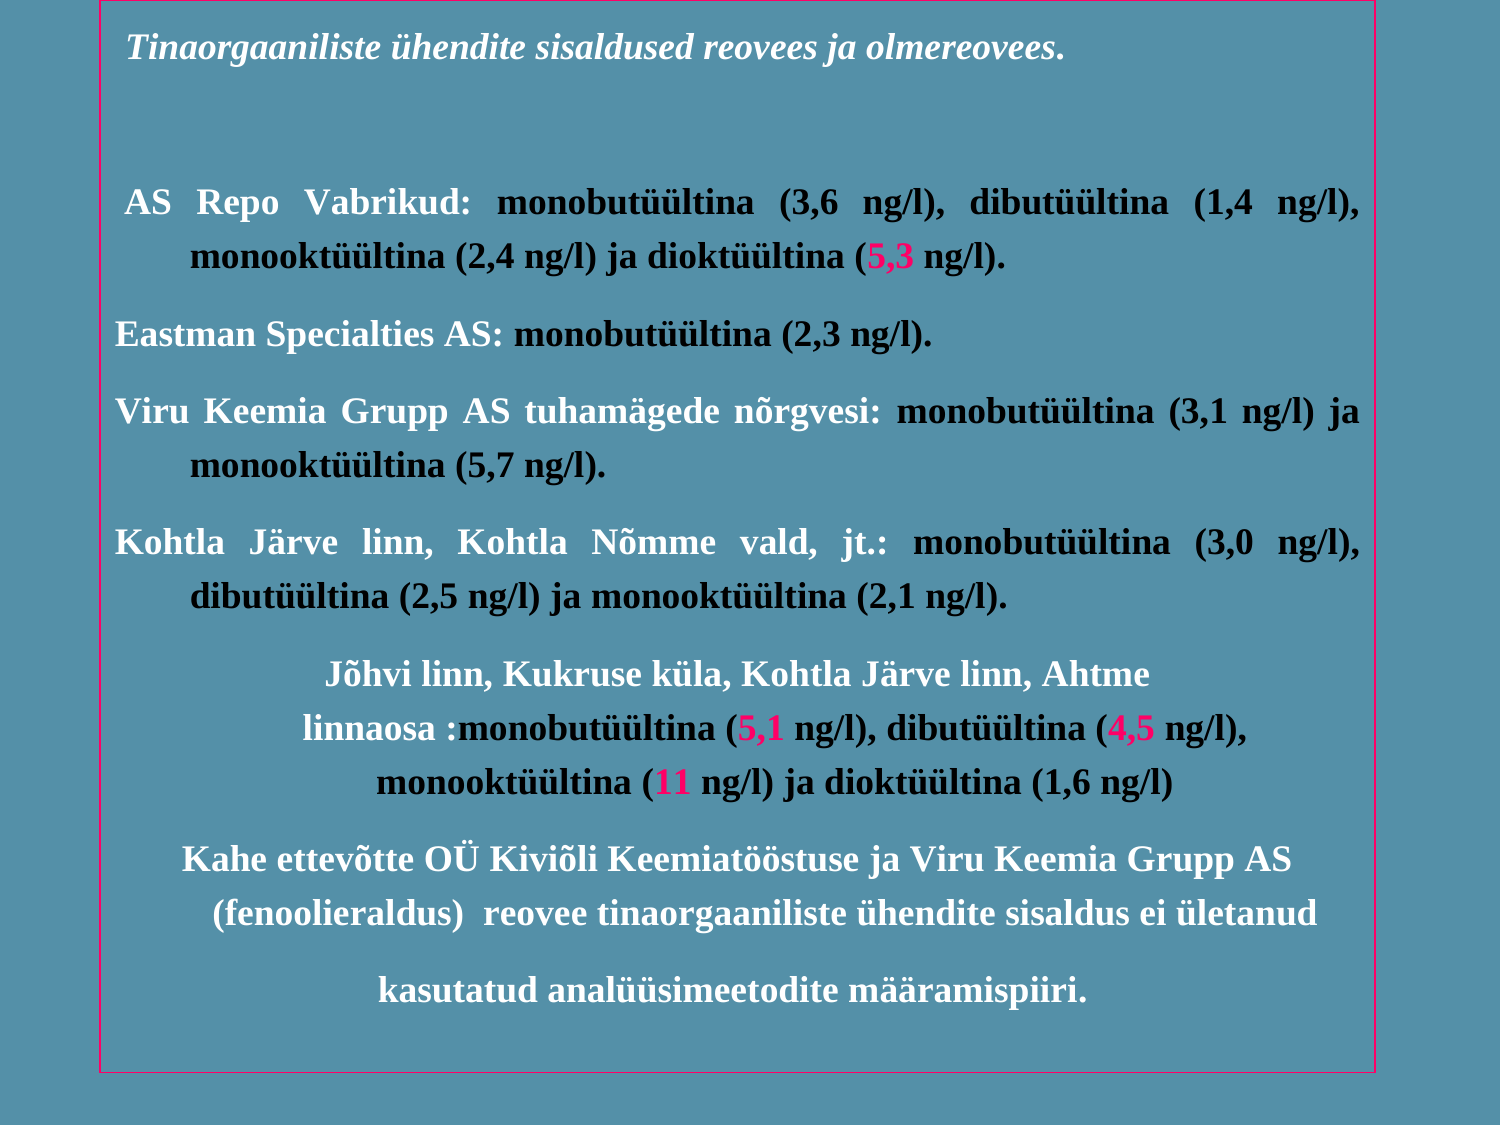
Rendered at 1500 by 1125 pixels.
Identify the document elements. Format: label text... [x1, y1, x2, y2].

text_box Tinaorgaaniliste ühendite sisaldused reovees ja olmereovees. AS Repo Vabrikud: monobutüültina (3,6 ng/l), dibutüültina (1,4 ng/l), monooktüültina (2,4 ng/l) ja dioktüültina (5,3 ng/l). Eastman Specialties AS: monobutüültina (2,3 ng/l). Viru Keemia Grupp AS tuhamägede nõrgvesi: monobutüültina (3,1 ng/l) ja monooktüültina (5,7 ng/l). Kohtla Järve linn, Kohtla Nõmme vald, jt.: monobutüültina (3,0 ng/l), dibutüültina (2,5 ng/l) ja monooktüültina (2,1 ng/l). Jõhvi linn, Kukruse küla, Kohtla Järve linn, Ahtme linnaosa :monobutüültina (5,1 ng/l), dibutüültina (4,5 ng/l), monooktüültina (11 ng/l) ja dioktüültina (1,6 ng/l) Kahe ettevõtte OÜ Kiviõli Keemiatööstuse ja Viru Keemia Grupp AS (fenoolieraldus) reovee tinaorgaaniliste ühendite sisaldus ei ületanud kasutatud analüüsimeetodite määramispiiri. [99, 0, 1376, 1073]
